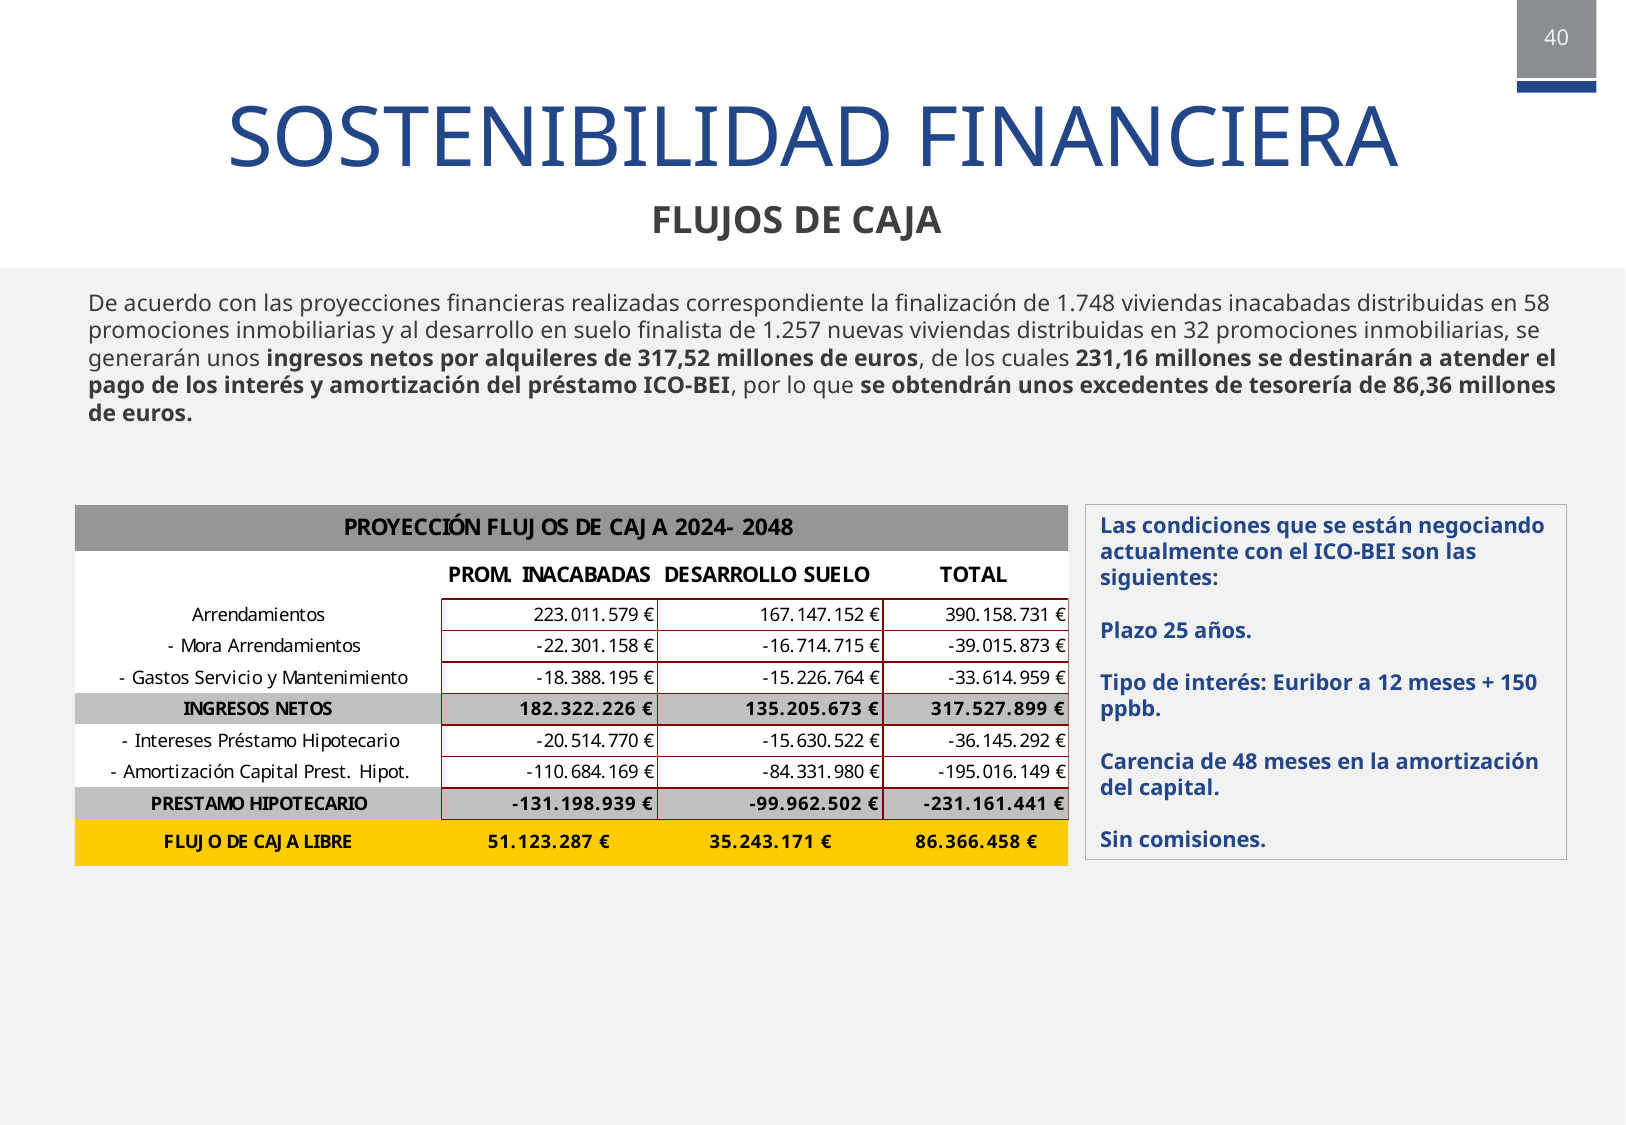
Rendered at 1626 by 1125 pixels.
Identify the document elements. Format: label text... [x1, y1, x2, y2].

picture [73, 504, 1070, 868]
text_box Las condiciones que se están negociando actualmente con el ICO-BEI son las siguientes: Plazo 25 años. Tipo de interés: Euribor a 12 meses + 150 ppbb. Carencia de 48 meses en la amortización del capital. Sin comisiones. [1085, 504, 1567, 860]
list SOSTENIBILIDAD FINANCIERA [143, 97, 1484, 182]
text_box De acuerdo con las proyecciones financieras realizadas correspondiente la finalización de 1.748 viviendas inacabadas distribuidas en 58 promociones inmobiliarias y al desarrollo en suelo finalista de 1.257 nuevas viviendas distribuidas en 32 promociones inmobiliarias, se generarán unos ingresos netos por alquileres de 317,52 millones de euros, de los cuales 231,16 millones se destinarán a atender el pago de los interés y amortización del préstamo ICO-BEI, por lo que se obtendrán unos excedentes de tesorería de 86,36 millones de euros. [73, 281, 1586, 1067]
text_box FLUJOS DE CAJA [651, 196, 1174, 242]
text_box [0, 268, 1625, 1125]
